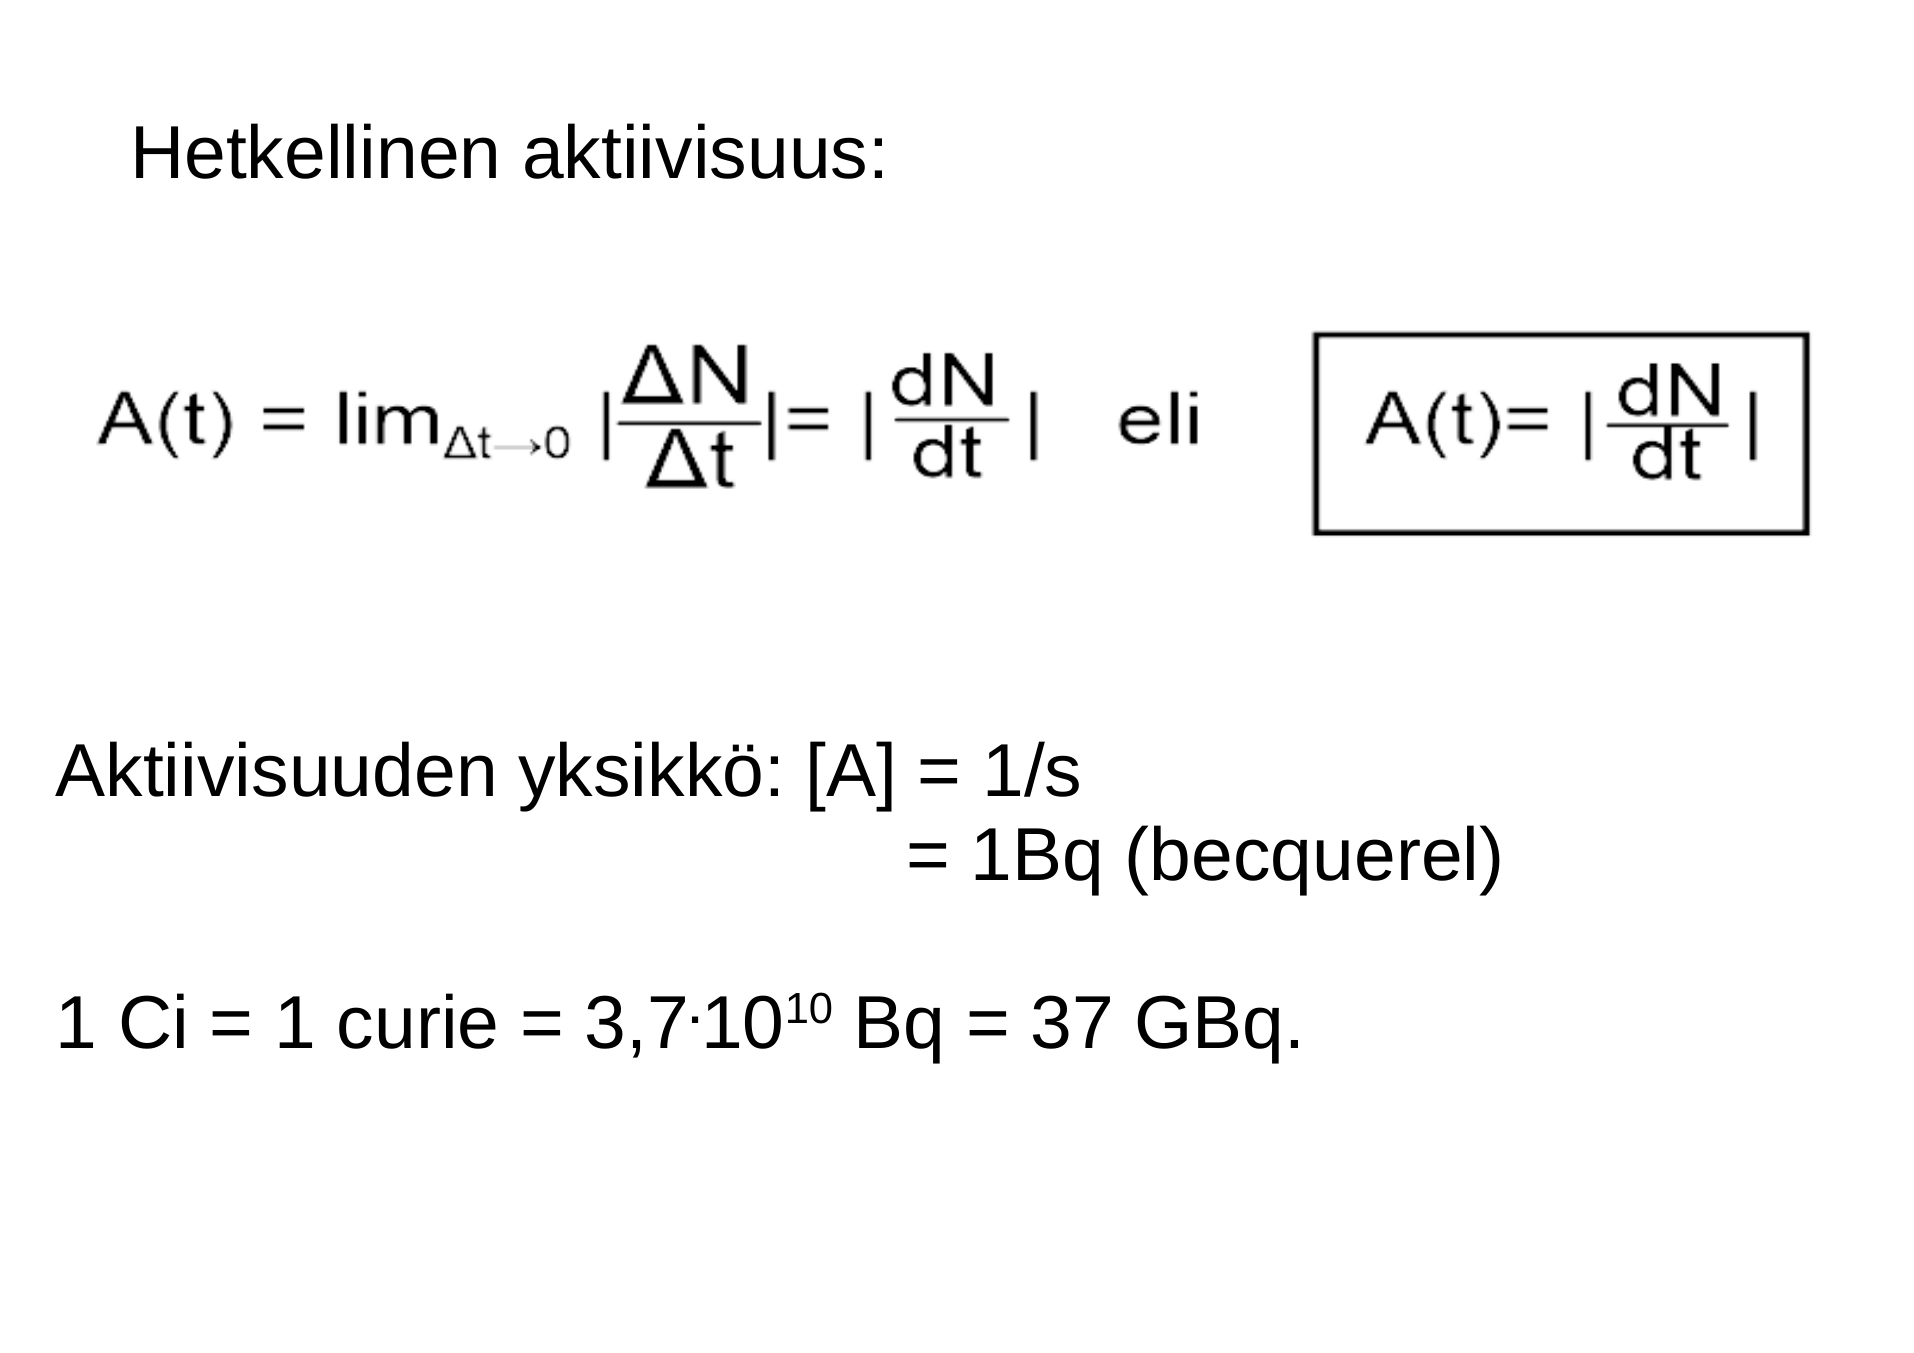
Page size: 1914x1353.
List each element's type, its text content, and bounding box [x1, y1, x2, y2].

text_box Aktiivisuuden yksikkö: [A] = 1/s = 1Bq (becquerel) 1 Ci = 1 curie = 3,7.1010 Bq = 37 GBq. [40, 721, 1859, 1104]
picture [53, 270, 1866, 554]
text_box Hetkellinen aktiivisuus: [115, 102, 1108, 211]
